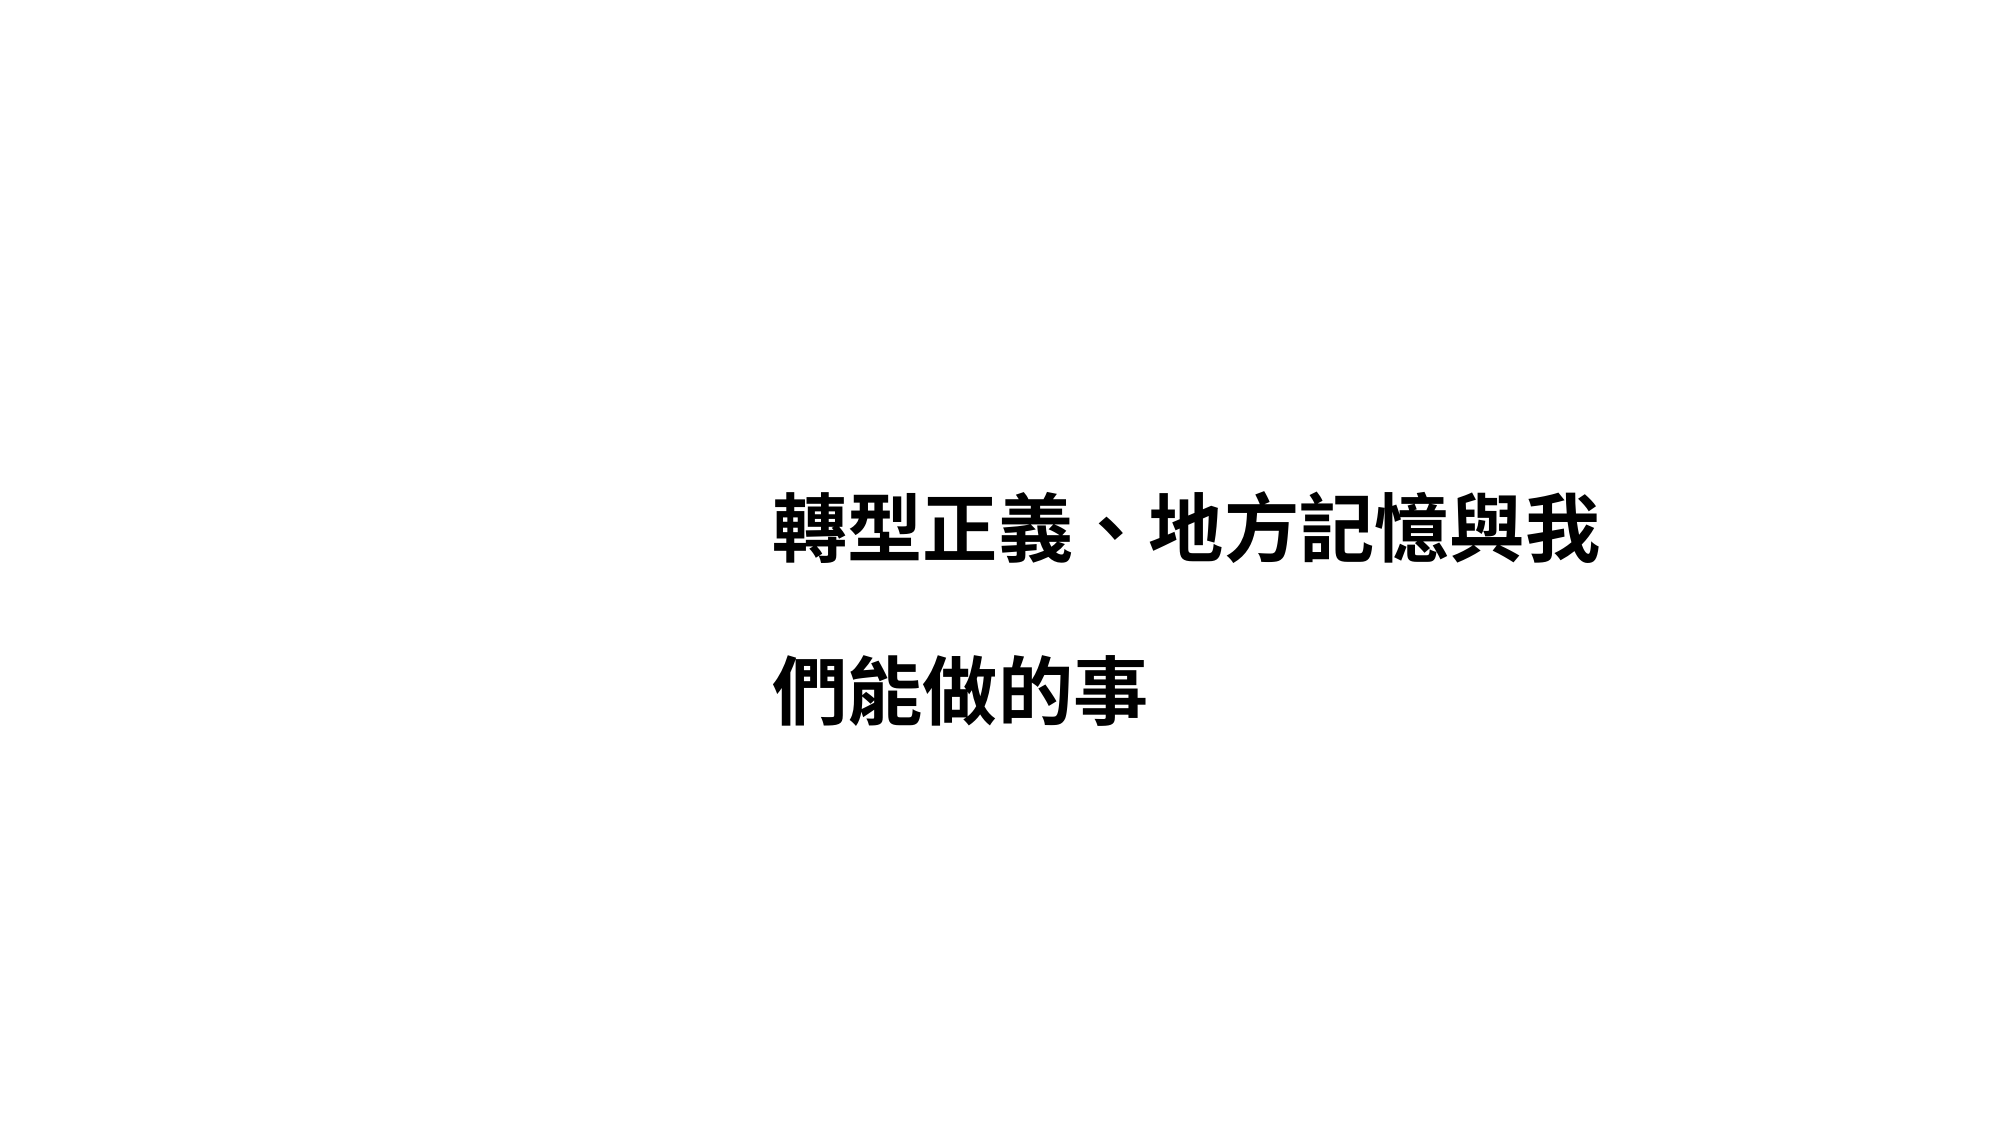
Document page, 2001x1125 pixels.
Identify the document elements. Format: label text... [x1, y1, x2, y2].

title 轉型正義、地方記憶與我們能做的事 [757, 405, 1660, 751]
